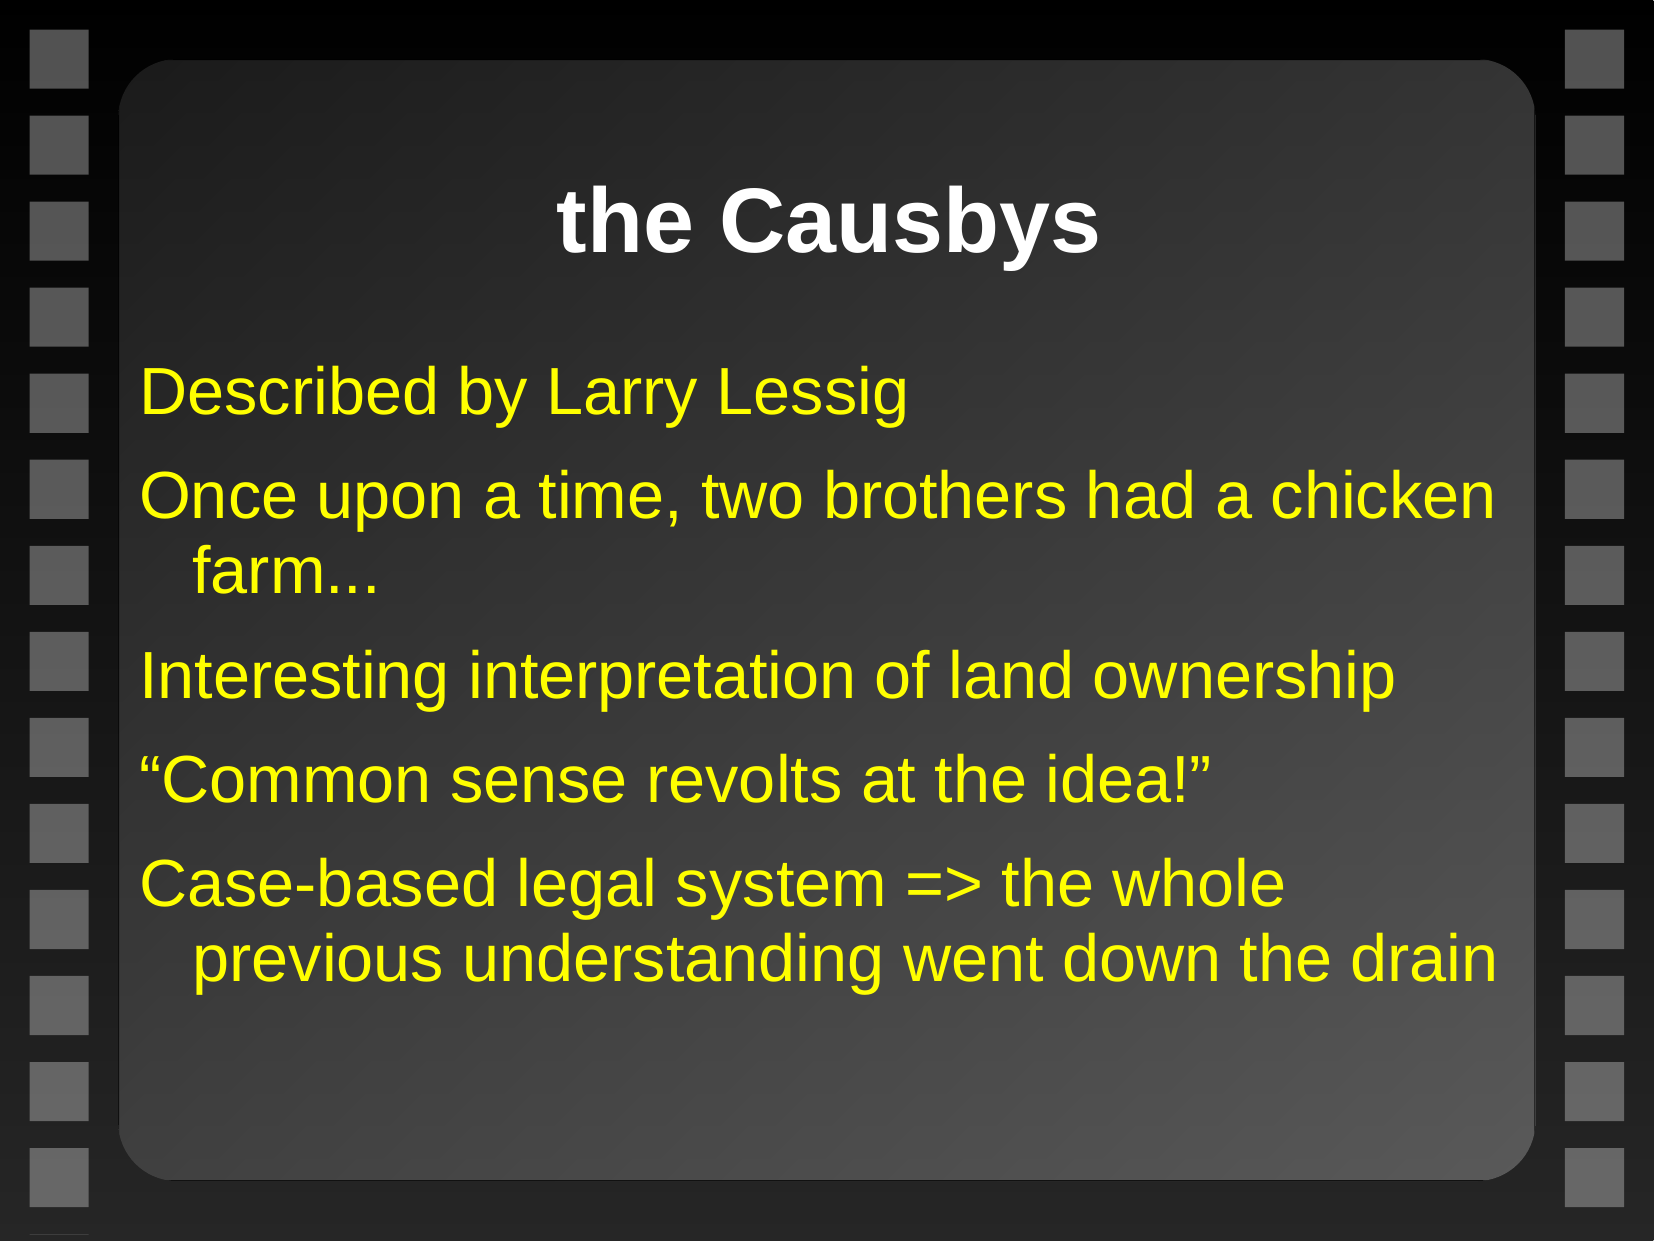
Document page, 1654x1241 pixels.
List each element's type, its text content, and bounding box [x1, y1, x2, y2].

list Described by Larry Lessig Once upon a time, two brothers had a chicken farm... Interesting interpretation of land ownership “Common sense revolts at the idea!” Case-based legal system => the whole previous understanding went down the drain [121, 354, 1534, 1127]
title the Causbys [123, 117, 1536, 325]
